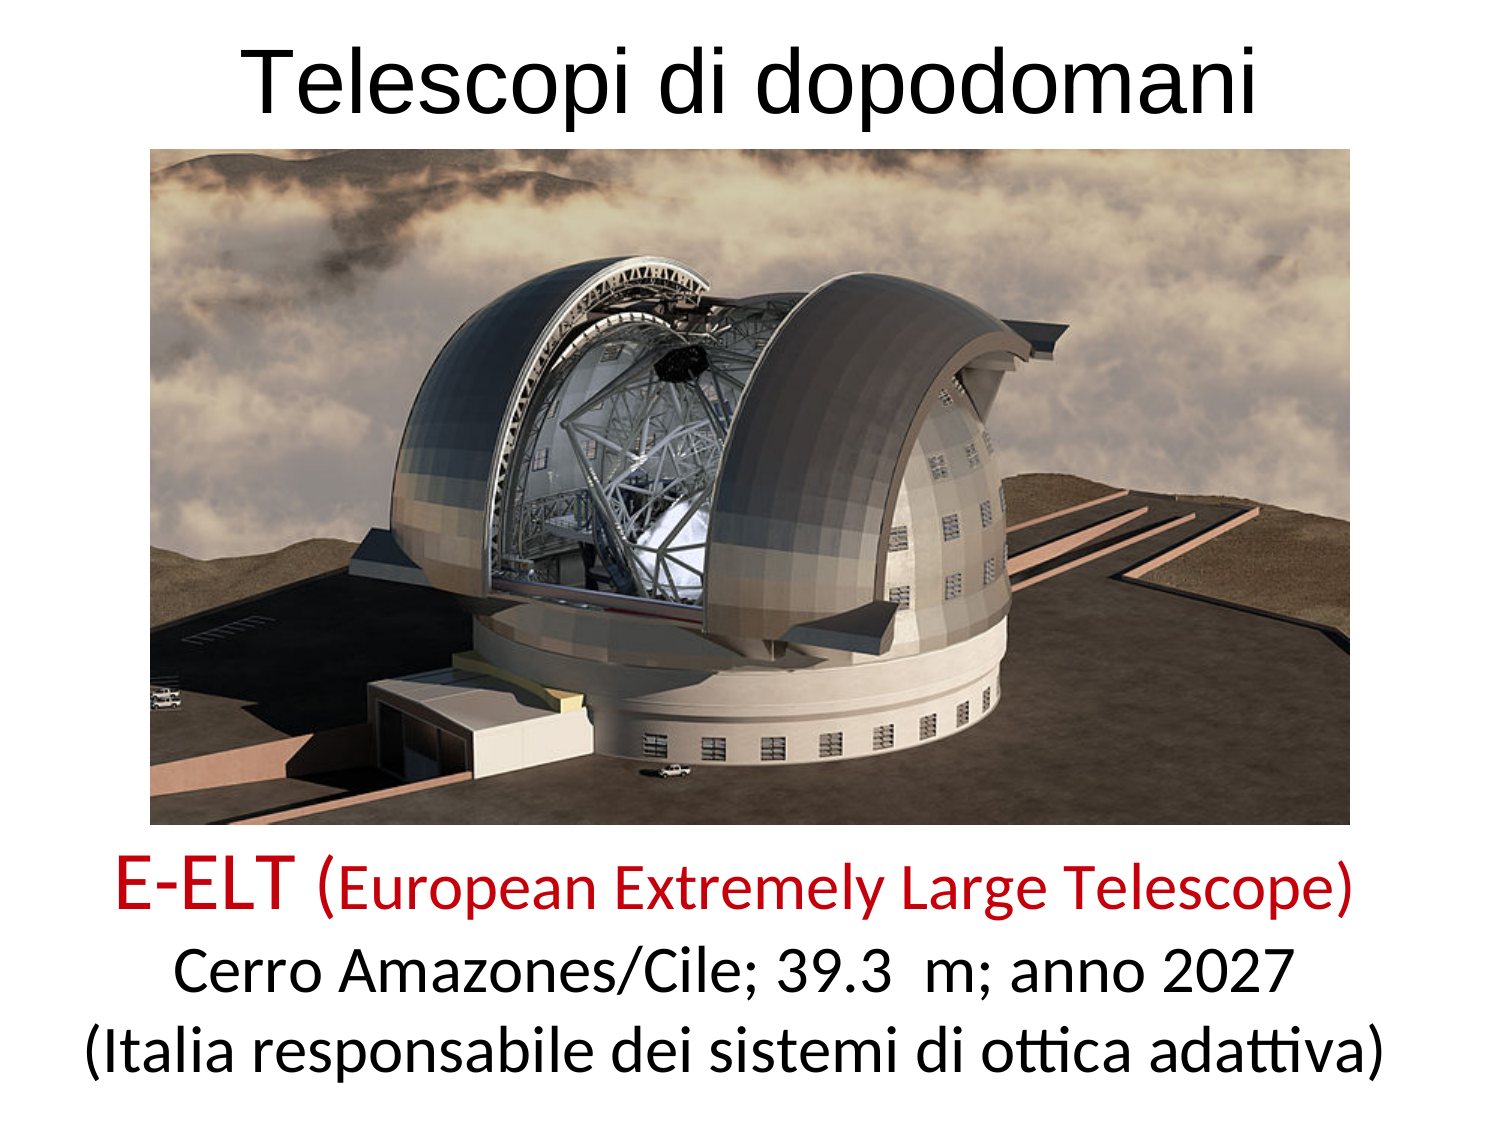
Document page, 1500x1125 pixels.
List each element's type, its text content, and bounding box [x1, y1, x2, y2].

picture [150, 149, 1350, 825]
text_box Telescopi di dopodomani [225, 15, 1426, 140]
title E-ELT (European Extremely Large Telescope) Cerro Amazones/Cile; 39.3 m; anno 2027 (Italia responsabile dei sistemi di ottica adattiva) [60, 813, 1411, 1099]
